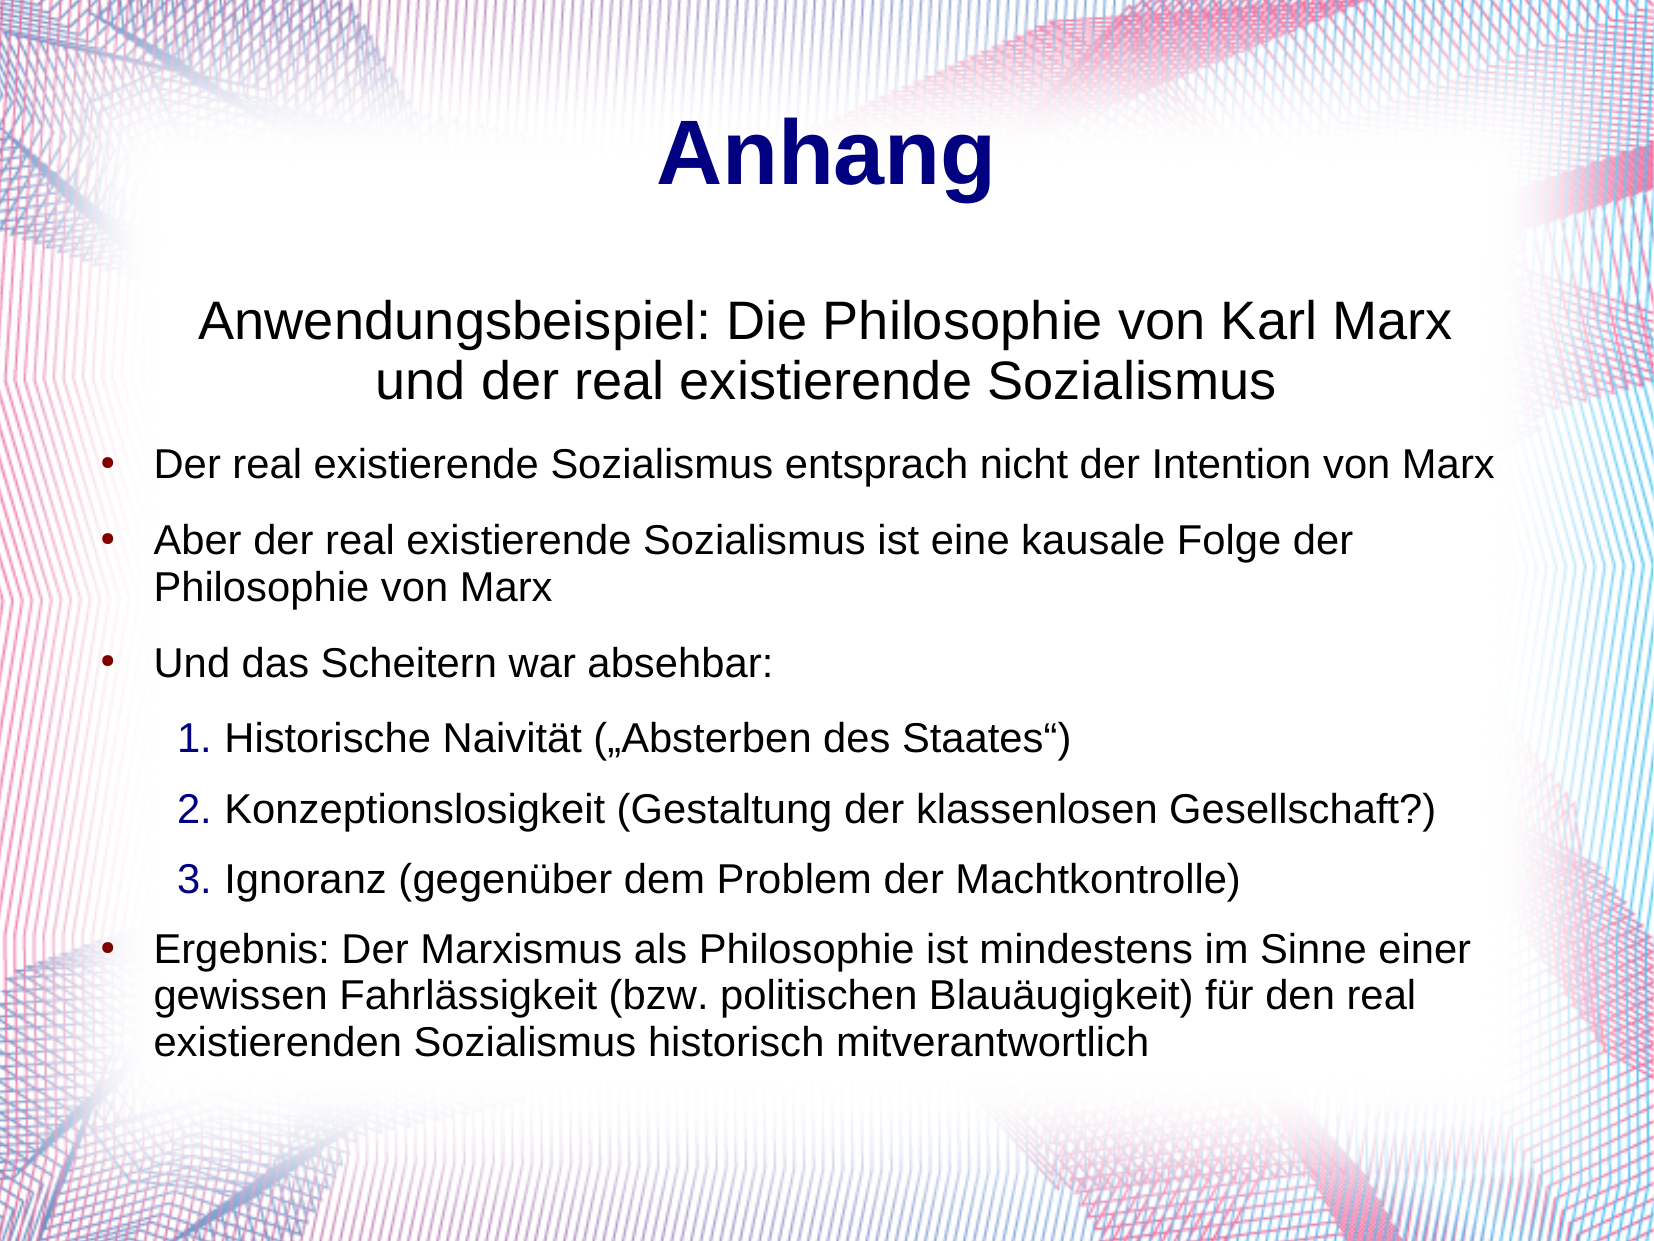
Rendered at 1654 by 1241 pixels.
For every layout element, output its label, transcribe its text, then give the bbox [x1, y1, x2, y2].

list Anwendungsbeispiel: Die Philosophie von Karl Marx und der real existierende Sozialismus Der real existierende Sozialismus entsprach nicht der Intention von Marx Aber der real existierende Sozialismus ist eine kausale Folge der Philosophie von Marx Und das Scheitern war absehbar: Historische Naivität („Absterben des Staates“) Konzeptionslosigkeit (Gestaltung der klassenlosen Gesellschaft?) Ignoranz (gegenüber dem Problem der Machtkontrolle) Ergebnis: Der Marxismus als Philosophie ist mindestens im Sinne einer gewissen Fahrlässigkeit (bzw. politischen Blauäugigkeit) für den real existierenden Sozialismus historisch mitverantwortlich [82, 290, 1571, 1094]
title Anhang [82, 56, 1571, 250]
picture [0, 0, 1654, 1241]
